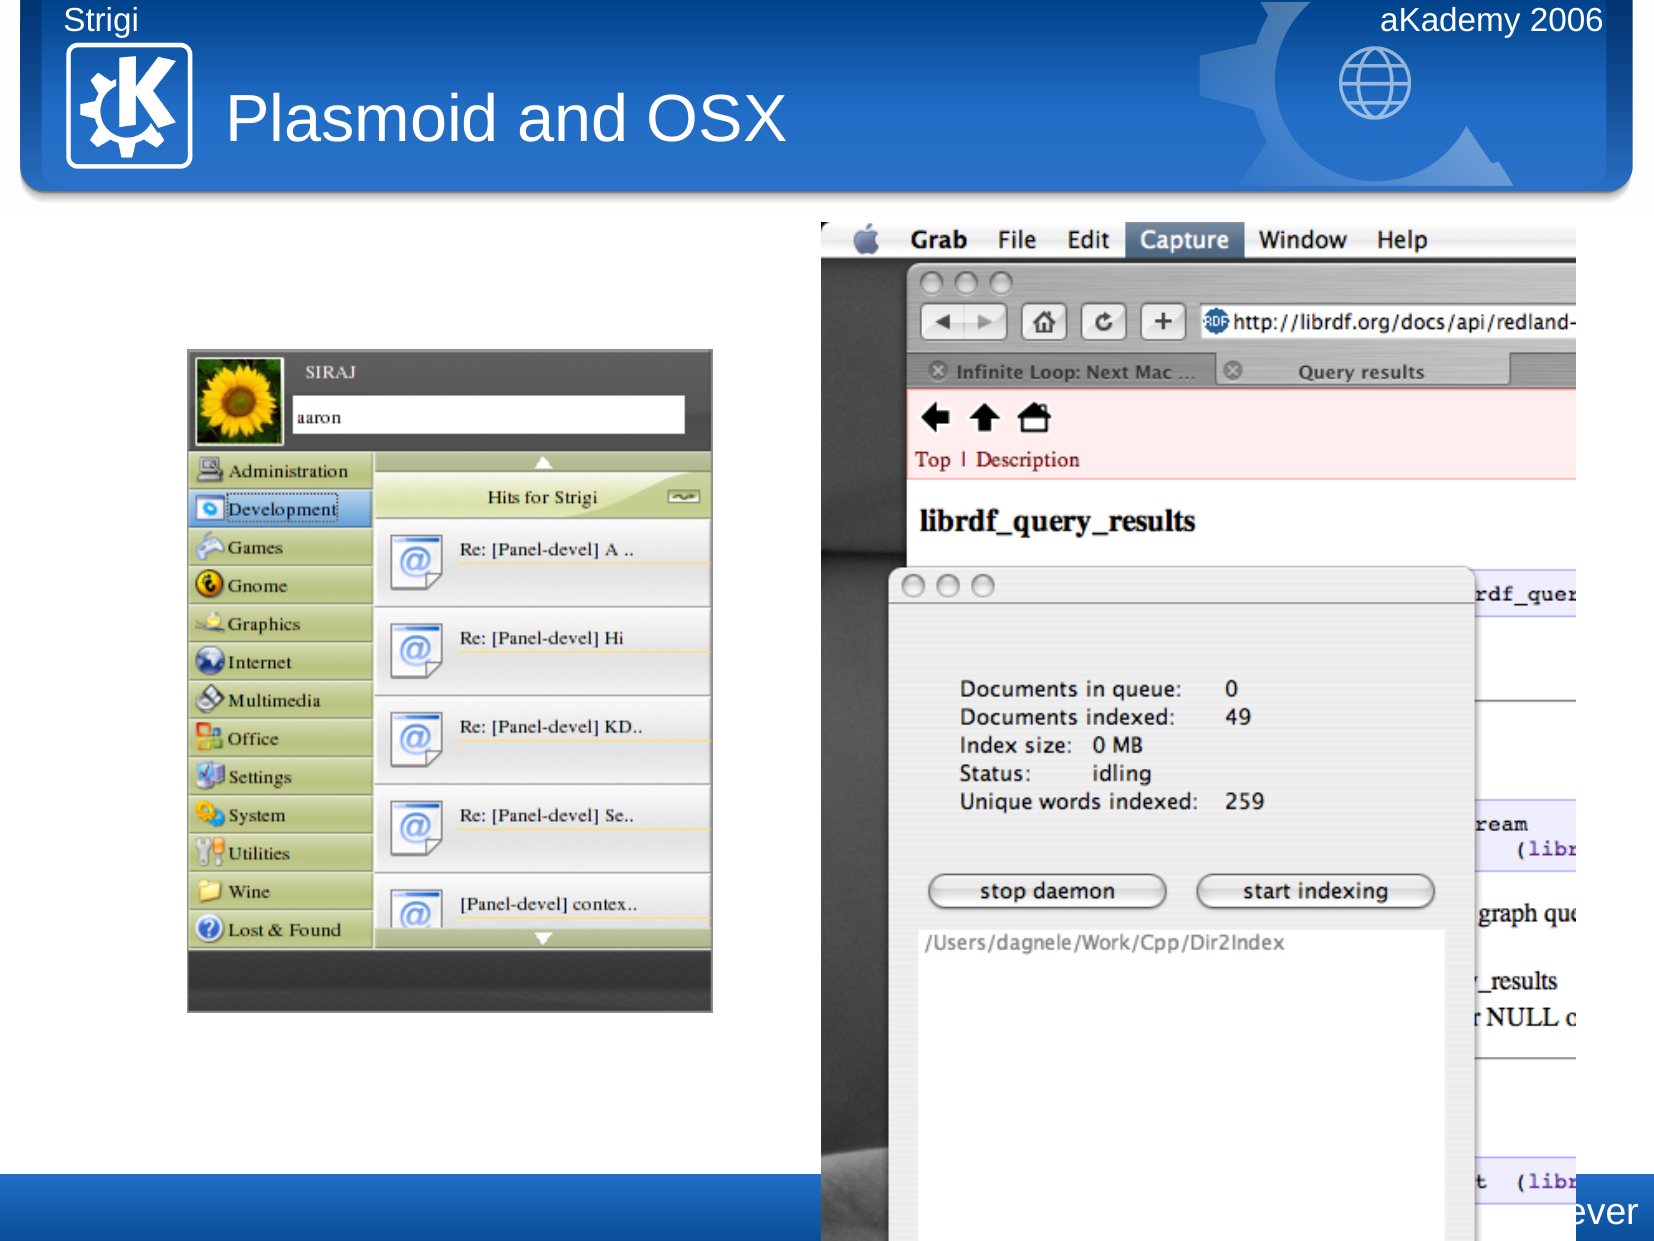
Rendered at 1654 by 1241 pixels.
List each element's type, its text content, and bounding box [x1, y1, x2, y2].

picture [821, 222, 1576, 1241]
picture [0, 0, 1652, 216]
picture [187, 349, 713, 1013]
title Plasmoid and OSX [225, 49, 1571, 188]
